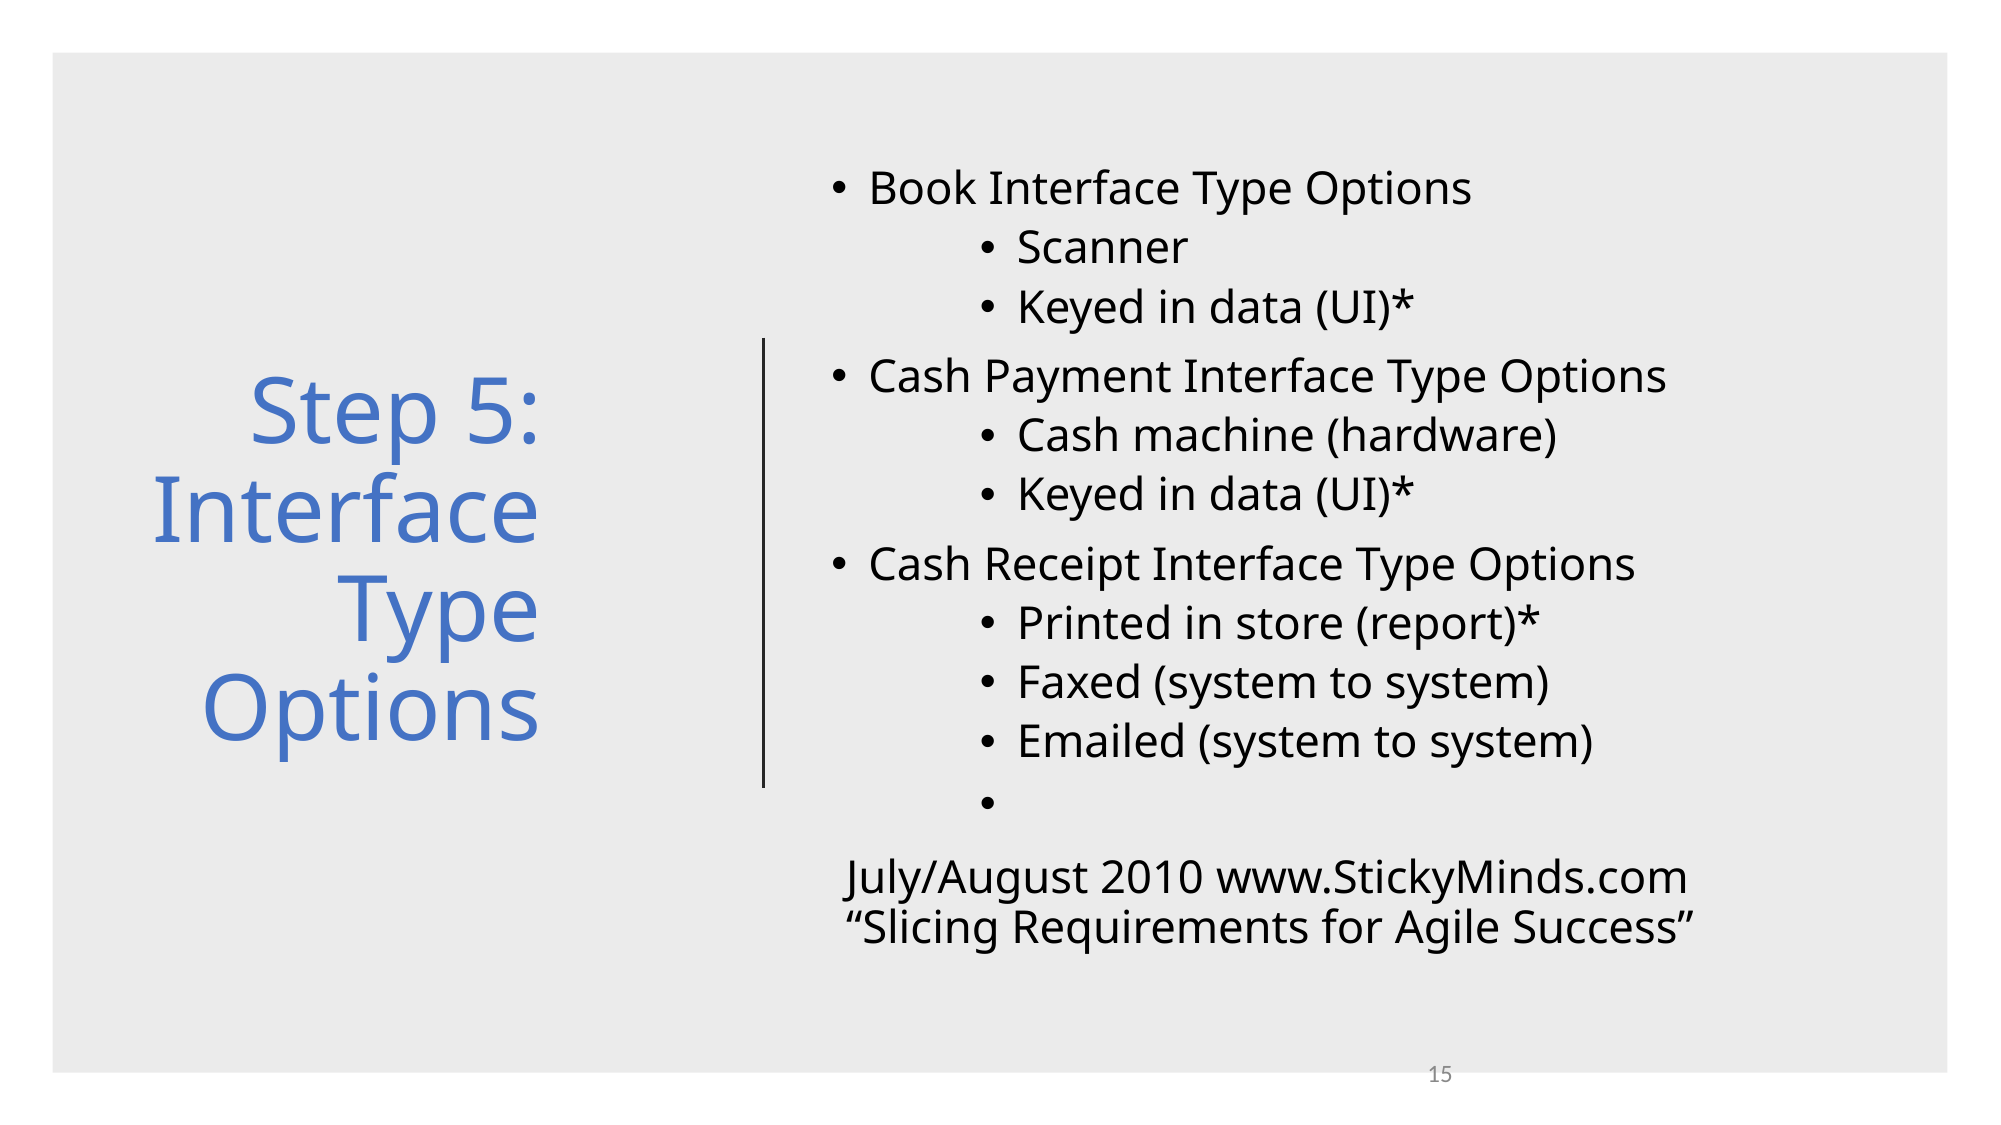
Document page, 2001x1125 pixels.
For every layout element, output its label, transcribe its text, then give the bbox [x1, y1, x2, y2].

list Book Interface Type Options Scanner Keyed in data (UI)* Cash Payment Interface Type Options Cash machine (hardware) Keyed in data (UI)* Cash Receipt Interface Type Options Printed in store (report)* Faxed (system to system) Emailed (system to system) July/August 2010 www.StickyMinds.com “Slicing Requirements for Agile Success” [816, 158, 1863, 967]
text_box [53, 53, 1947, 1073]
title Step 5: Interface Type Options [137, 158, 711, 967]
text_box 15 [1412, 1042, 1863, 1103]
